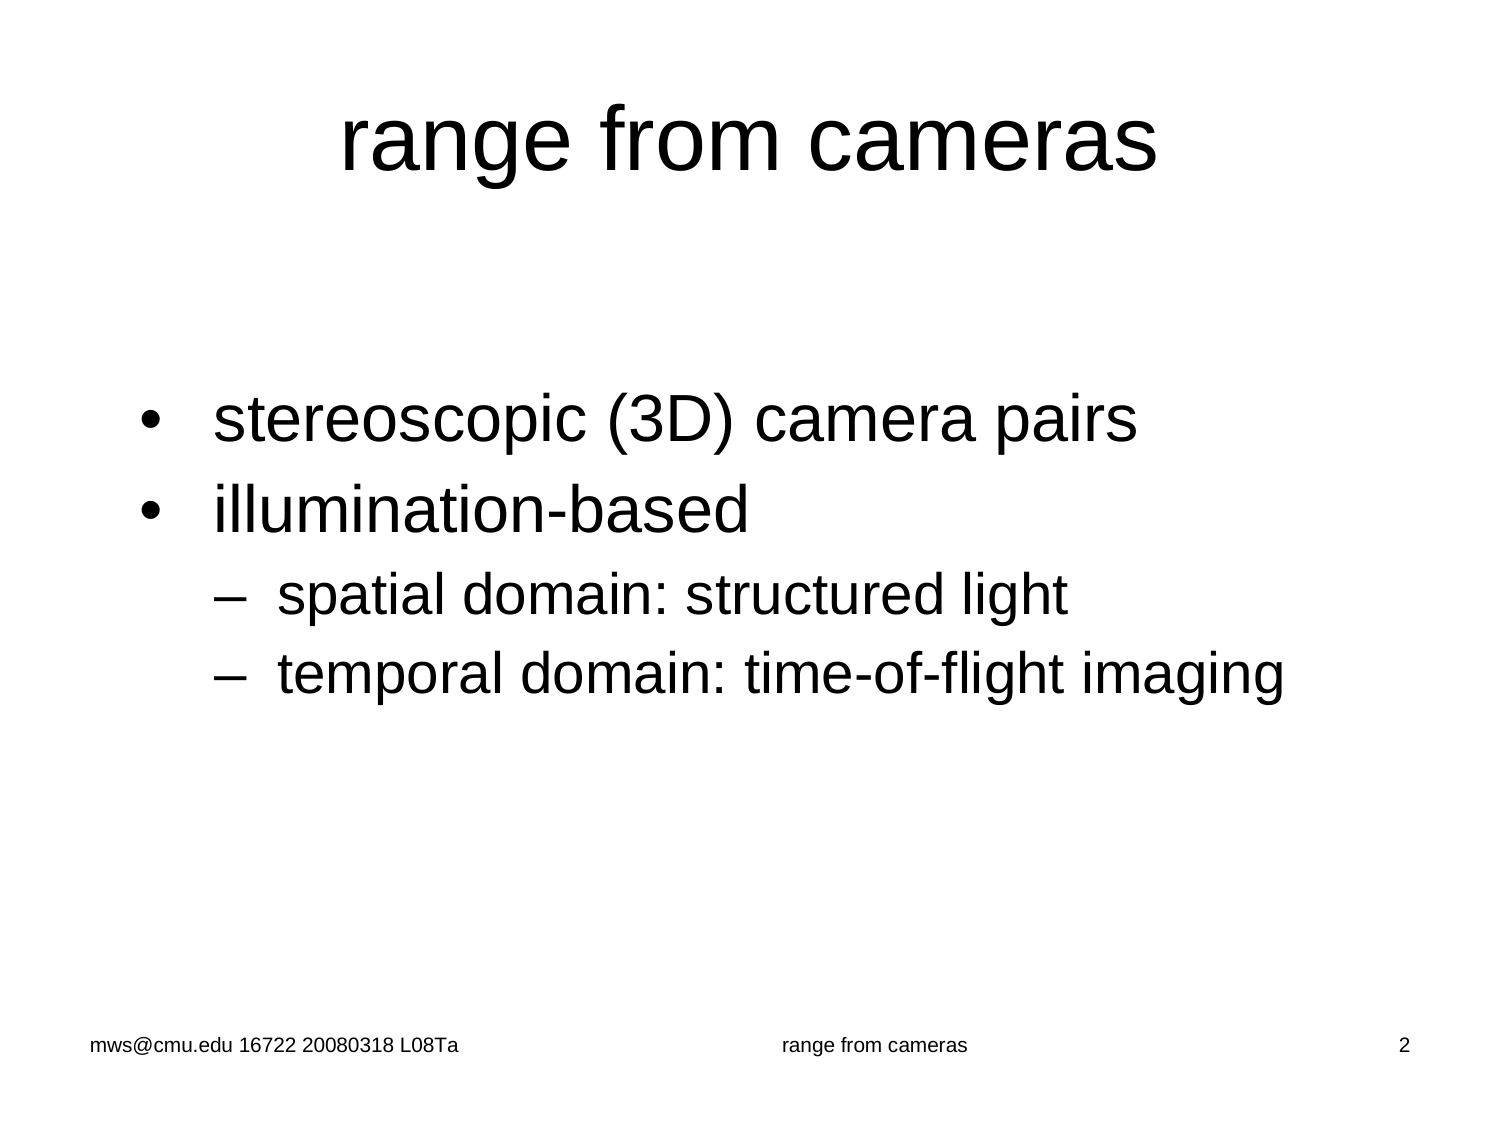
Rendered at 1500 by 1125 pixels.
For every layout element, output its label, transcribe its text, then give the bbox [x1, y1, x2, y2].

text_box 11 [1187, 1024, 1426, 1103]
list stereoscopic (3D) camera pairs illumination-based spatial domain: structured light temporal domain: time-of-flight imaging [124, 373, 1376, 983]
text_box range from cameras [599, 1024, 1150, 1103]
title range from cameras [75, 45, 1426, 233]
text_box mws@cmu.edu 16722 20080318 L08Ta [74, 1024, 563, 1103]
